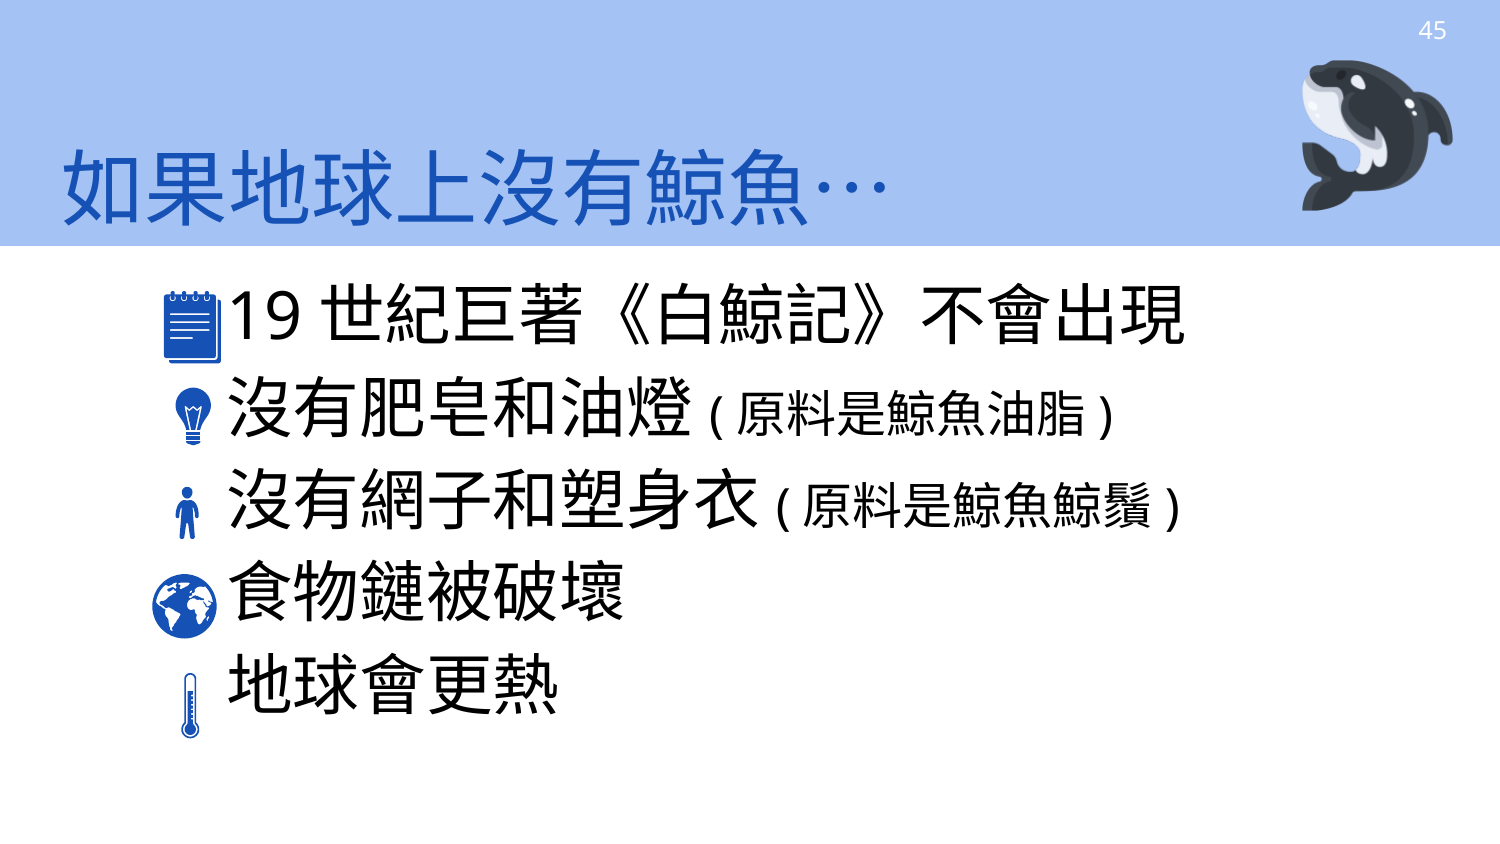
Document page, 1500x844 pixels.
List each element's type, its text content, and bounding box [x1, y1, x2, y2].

text_box 19世紀巨著《白鯨記》不會出現 沒有肥皂和油燈(原料是鯨魚油脂) 沒有網子和塑身衣(原料是鯨魚鯨鬚) 食物鏈被破壞 地球會更熱 [210, 257, 1325, 721]
text_box 如果地球上沒有鯨魚… [47, 129, 910, 244]
text_box 45 [1403, 0, 1494, 65]
picture [1300, 58, 1455, 213]
text_box [0, 246, 1500, 844]
